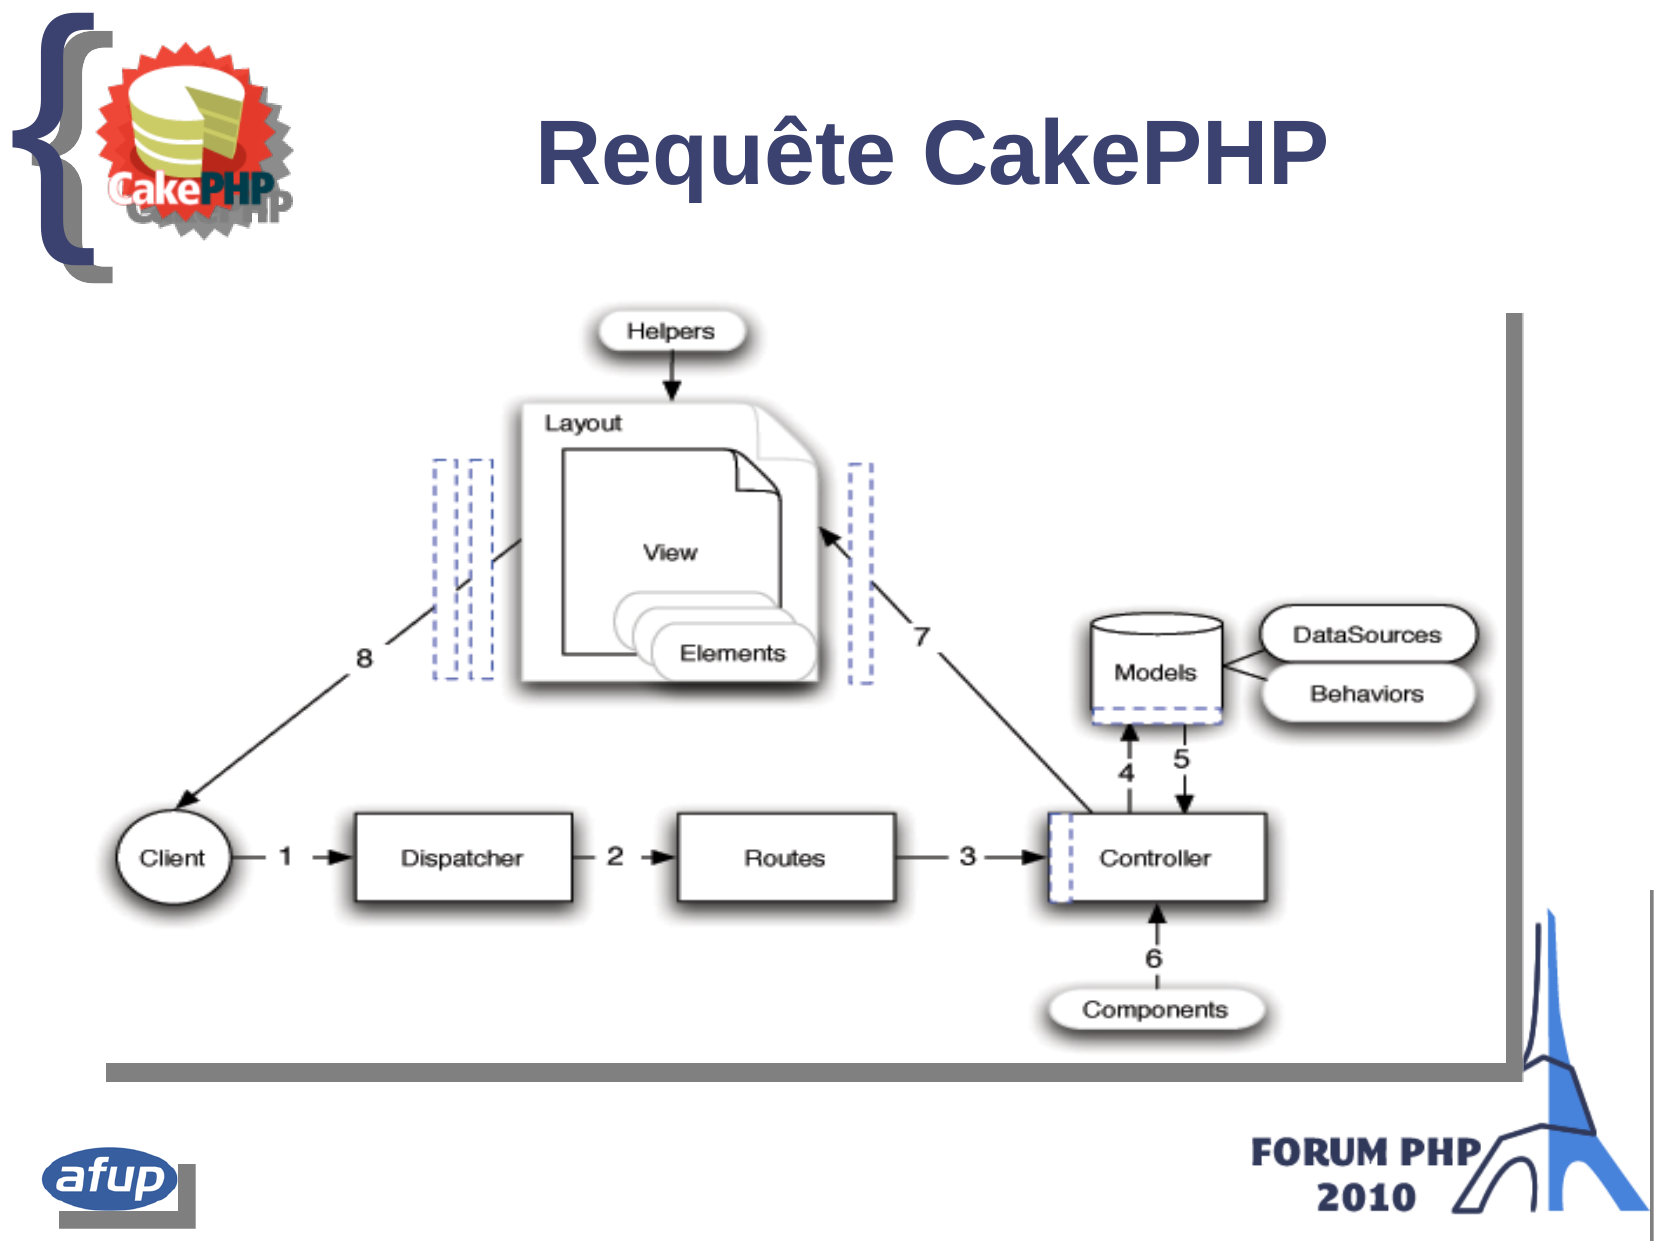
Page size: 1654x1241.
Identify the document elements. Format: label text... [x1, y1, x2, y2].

picture [88, 295, 1506, 1063]
picture [88, 35, 284, 231]
title Requête CakePHP [295, 56, 1571, 250]
picture [1240, 872, 1650, 1241]
picture [41, 1146, 178, 1211]
